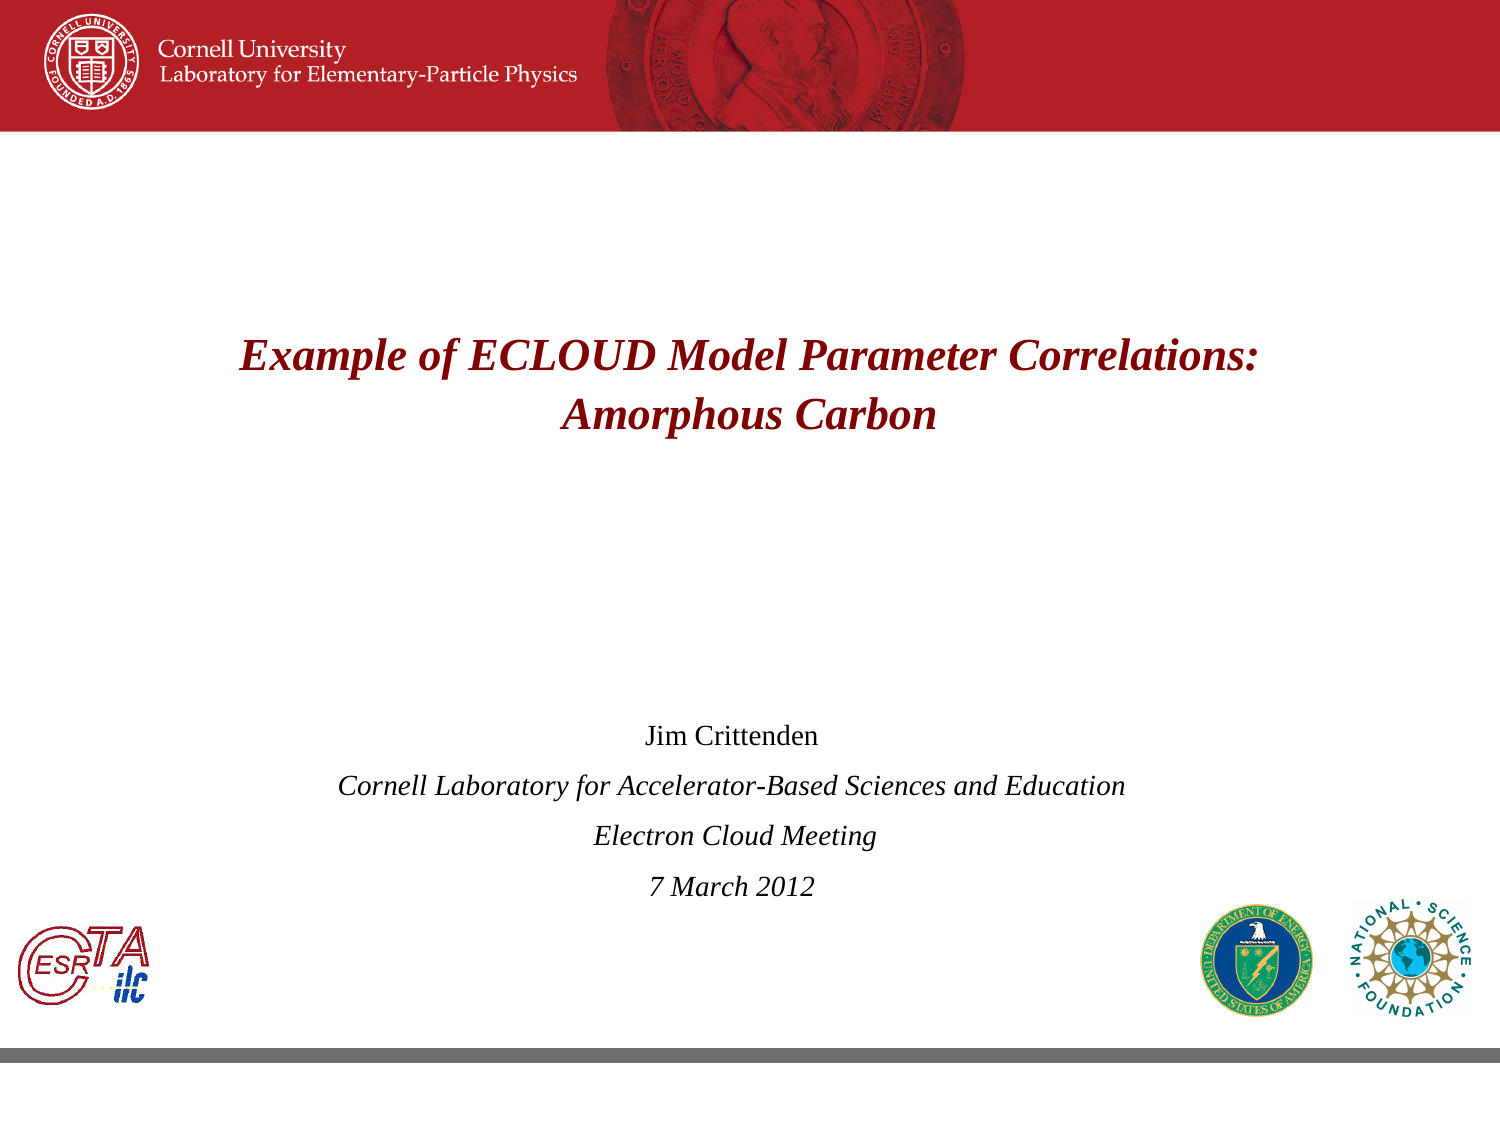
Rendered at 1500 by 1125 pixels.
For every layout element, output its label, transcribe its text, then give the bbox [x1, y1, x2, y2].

picture [0, 0, 1500, 132]
picture [1200, 904, 1313, 1017]
picture [8, 899, 151, 1036]
title Example of ECLOUD Model Parameter Correlations: Amorphous Carbon [75, 299, 1426, 462]
picture [1350, 899, 1471, 1017]
subtitle Jim Crittenden Cornell Laboratory for Accelerator-Based Sciences and Education Electron Cloud Meeting 7 March 2012 [281, 710, 1182, 945]
